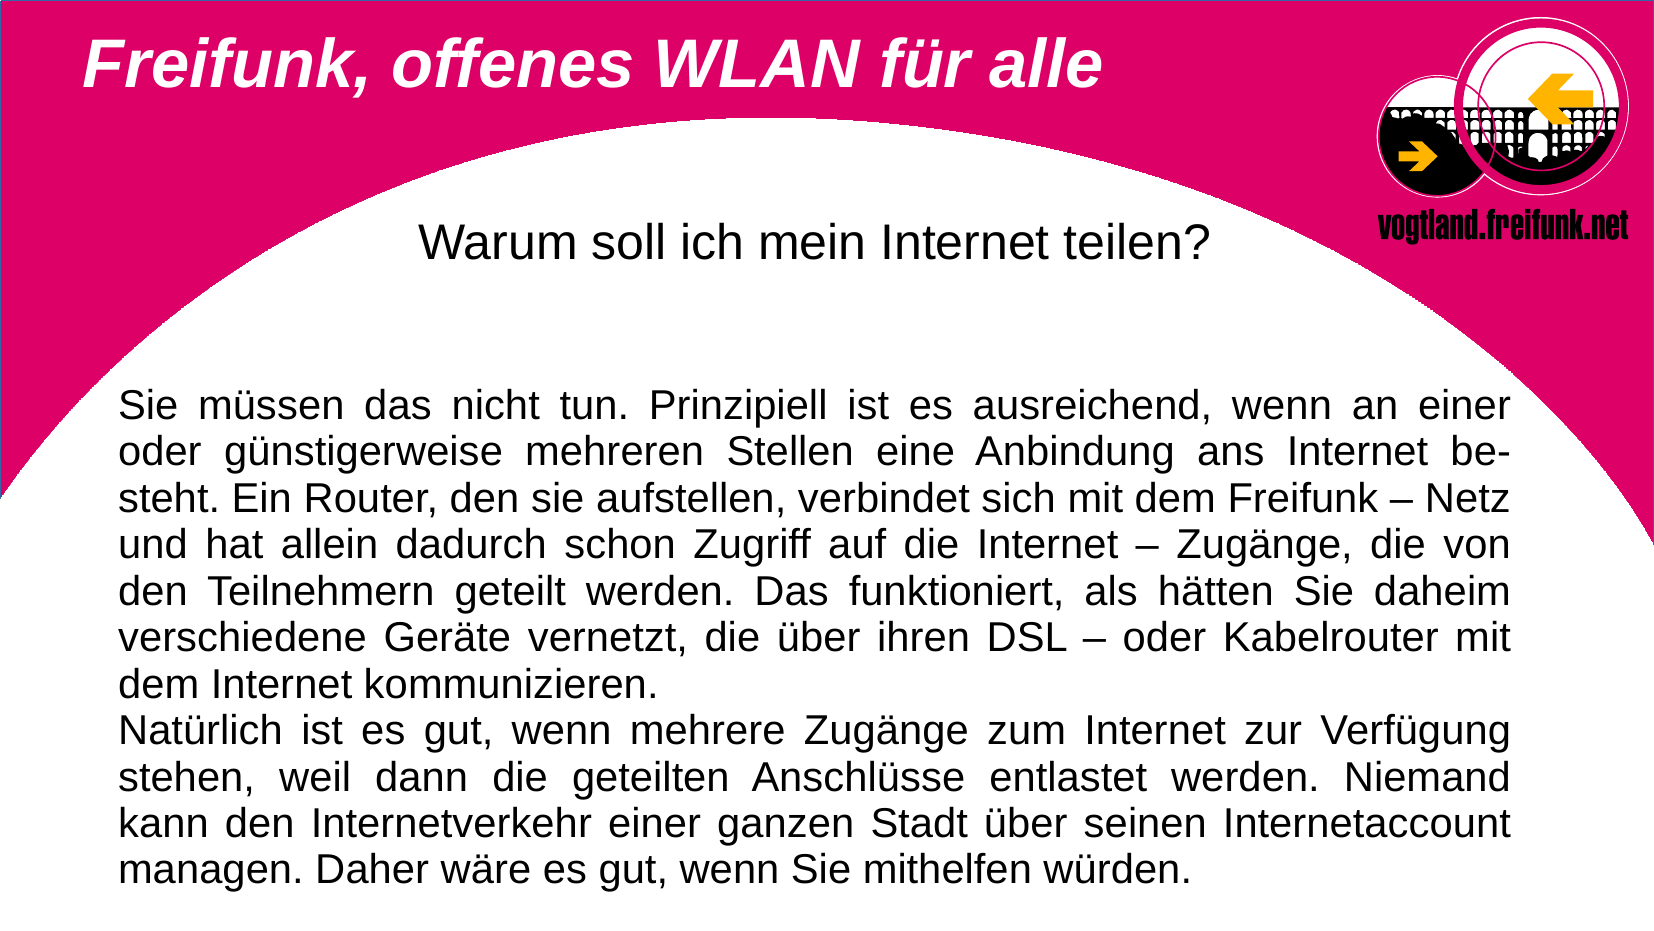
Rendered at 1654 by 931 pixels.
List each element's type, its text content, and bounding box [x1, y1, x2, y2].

text_box [0, 0, 1654, 931]
subtitle Warum soll ich mein Internet teilen? Sie müssen das nicht tun. Prinzipiell ist es ausreichend, wenn an einer oder günstigerweise mehreren Stellen eine Anbindung ans Internet be-steht. Ein Router, den sie aufstellen, verbindet sich mit dem Freifunk – Netz und hat allein dadurch schon Zugriff auf die Internet – Zugänge, die von den Teilnehmern geteilt werden. Das funktioniert, als hätten Sie daheim verschiedene Geräte vernetzt, die über ihren DSL – oder Kabelrouter mit dem Internet kommunizieren. Natürlich ist es gut, wenn mehrere Zugänge zum Internet zur Verfügung stehen, weil dann die geteilten Anschlüsse entlastet werden. Niemand kann den Internetverkehr einer ganzen Stadt über seinen Internetaccount managen. Daher wäre es gut, wenn Sie mithelfen würden. [118, 158, 1512, 893]
picture [1375, 16, 1630, 247]
title Freifunk, offenes WLAN für alle [82, 17, 1571, 111]
